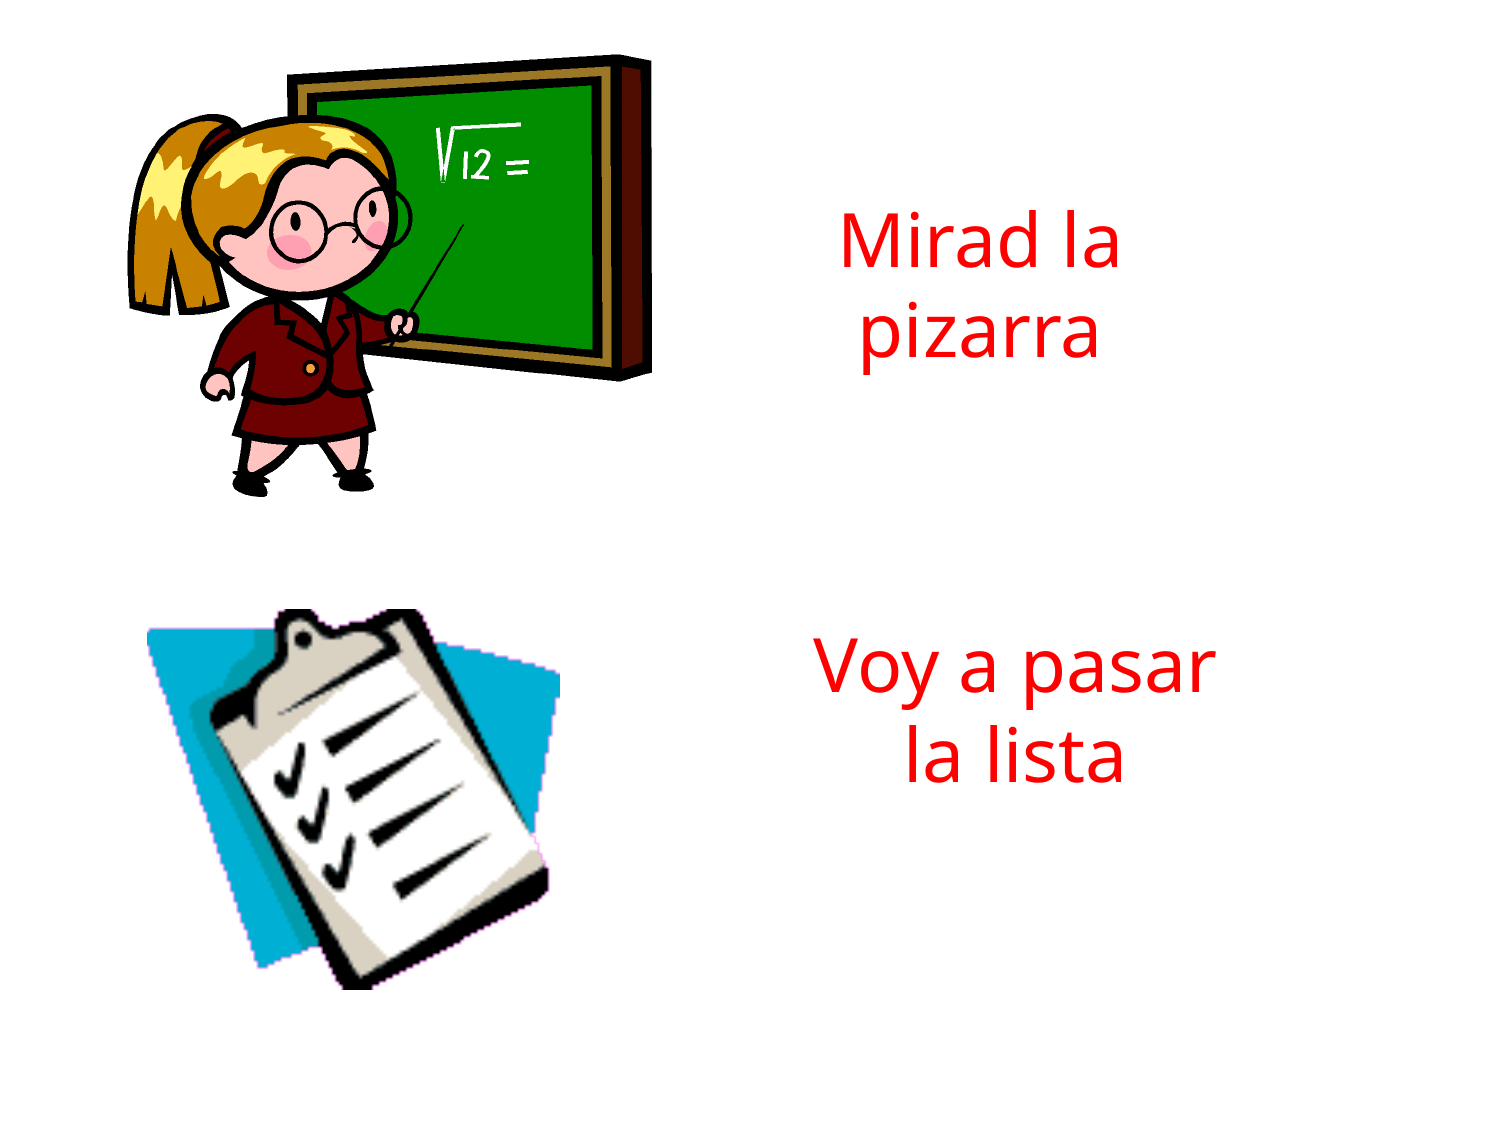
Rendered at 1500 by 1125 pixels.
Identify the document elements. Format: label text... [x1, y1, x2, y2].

picture [147, 609, 560, 990]
text_box Voy a pasar la lista [773, 609, 1258, 805]
picture [112, 54, 652, 497]
text_box Mirad la pizarra [714, 184, 1246, 380]
